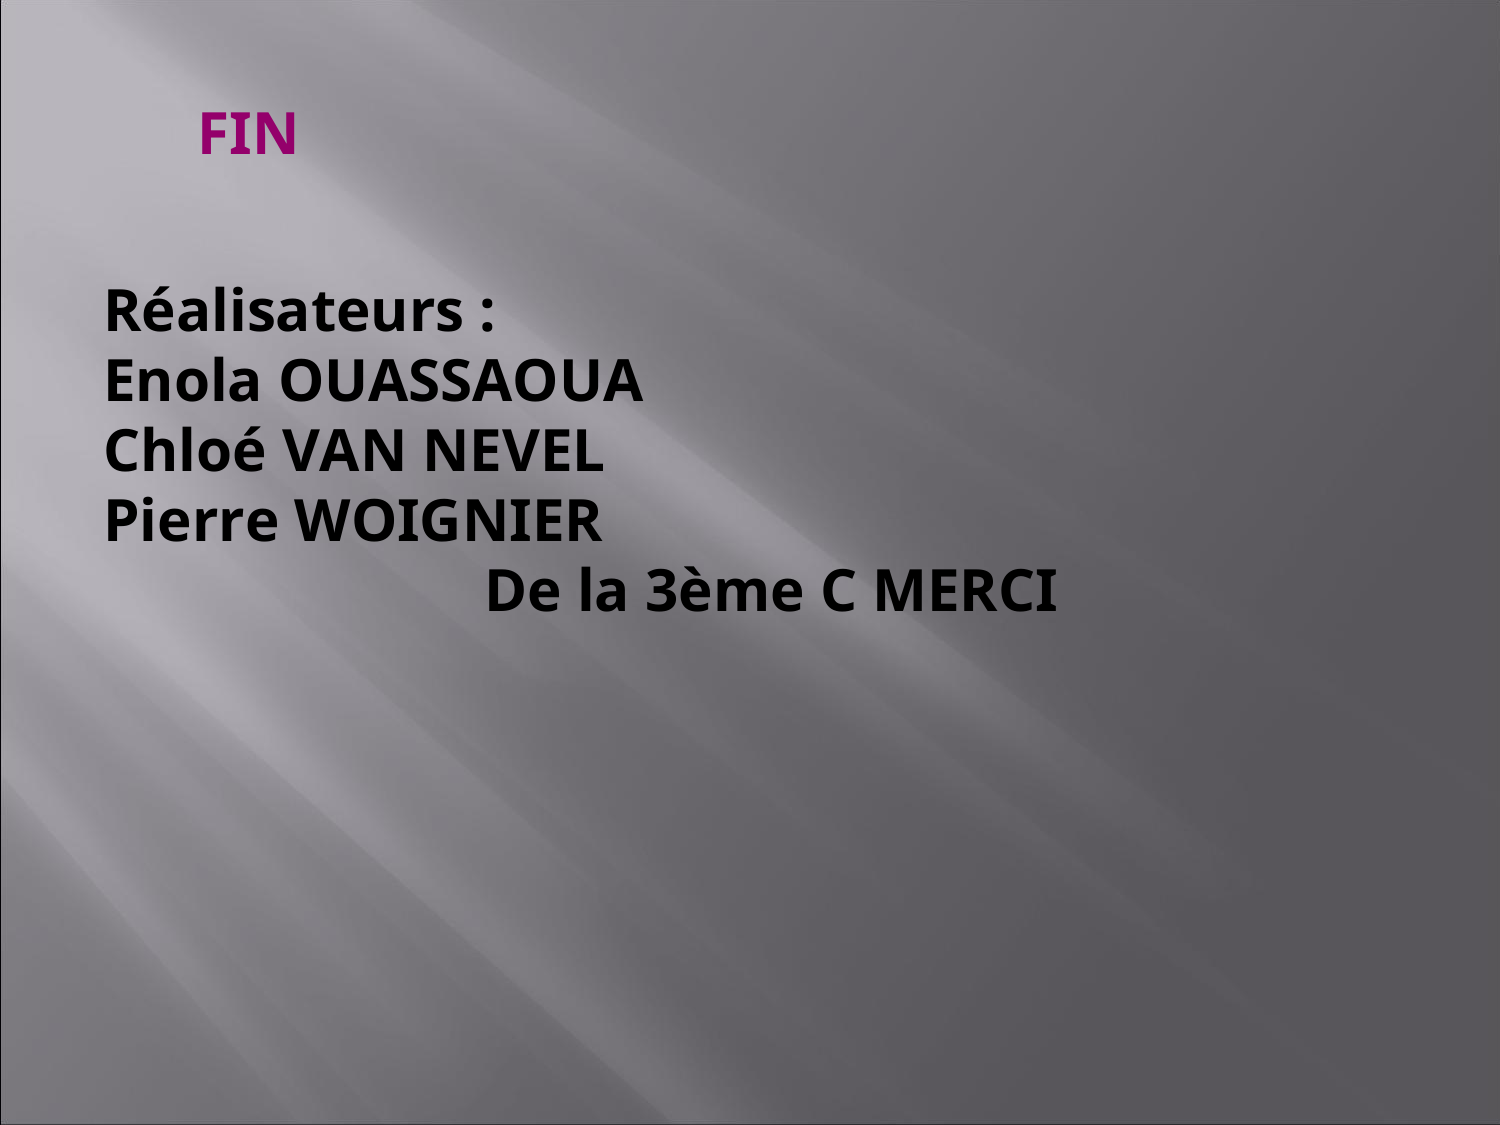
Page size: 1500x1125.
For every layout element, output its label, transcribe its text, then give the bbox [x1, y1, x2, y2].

picture [0, 0, 1500, 1125]
text_box Réalisateurs : Enola OUASSAOUA Chloé VAN NEVEL Pierre WOIGNIER De la 3ème C MERCI [88, 265, 1477, 631]
text_box FIN [88, 88, 1418, 174]
